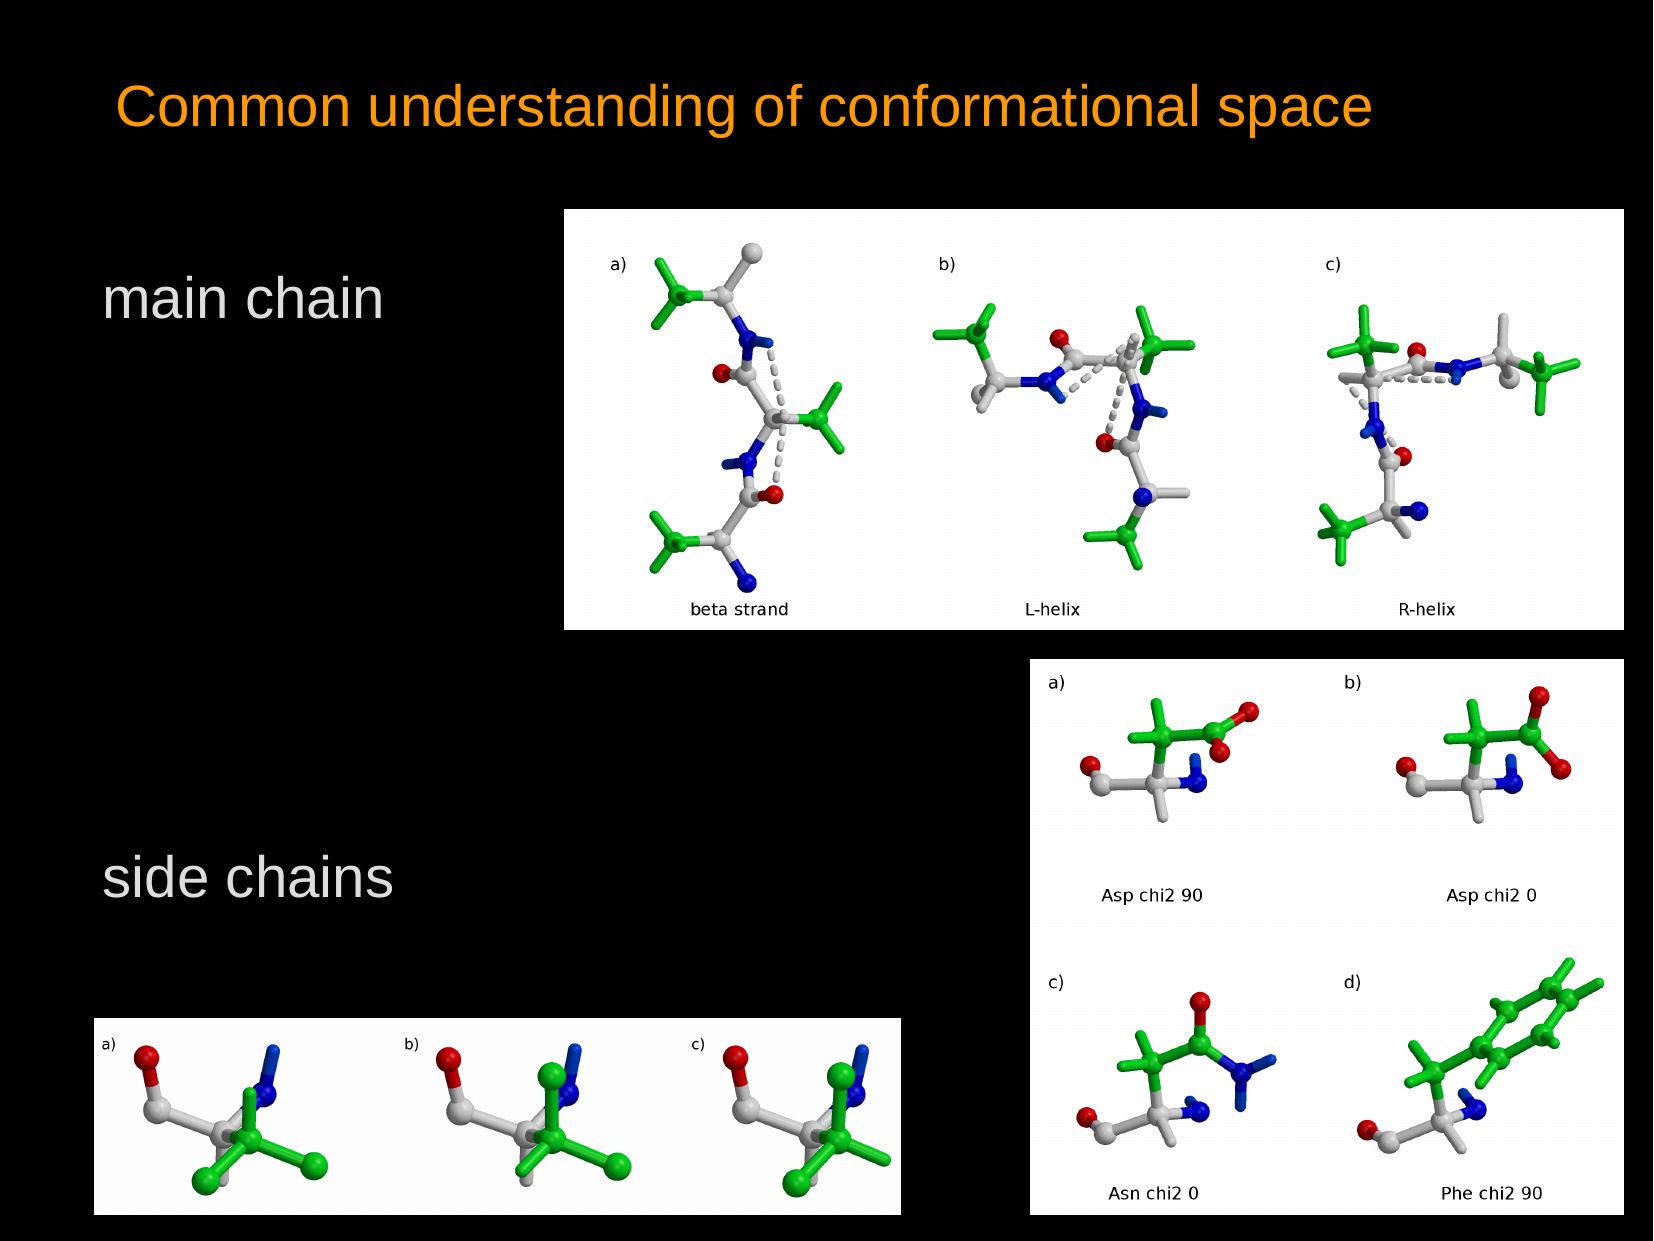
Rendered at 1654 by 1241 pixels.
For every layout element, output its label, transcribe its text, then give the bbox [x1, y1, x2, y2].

text_box main chain [87, 258, 491, 339]
picture [94, 1018, 901, 1216]
text_box side chains [87, 837, 491, 918]
picture [1030, 659, 1624, 1216]
text_box Common understanding of conformational space [100, 66, 1601, 1152]
picture [564, 209, 1624, 631]
